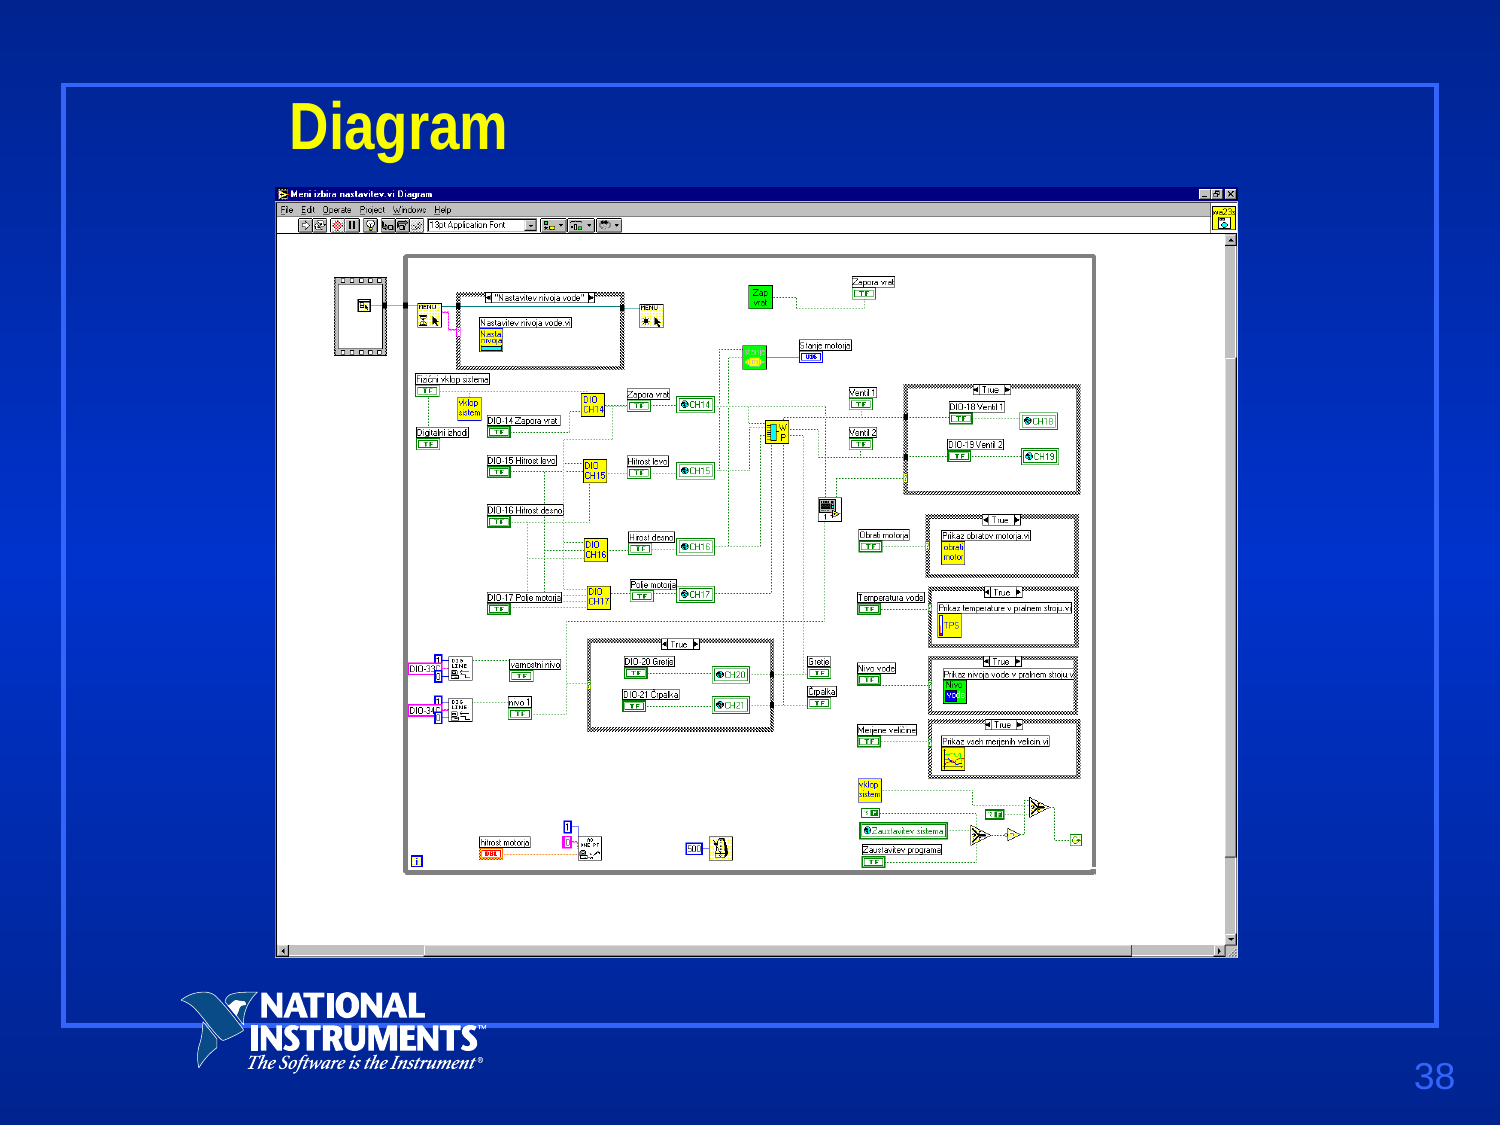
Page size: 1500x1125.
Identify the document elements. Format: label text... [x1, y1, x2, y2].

text_box Diagram [275, 74, 525, 171]
picture [275, 187, 1238, 958]
